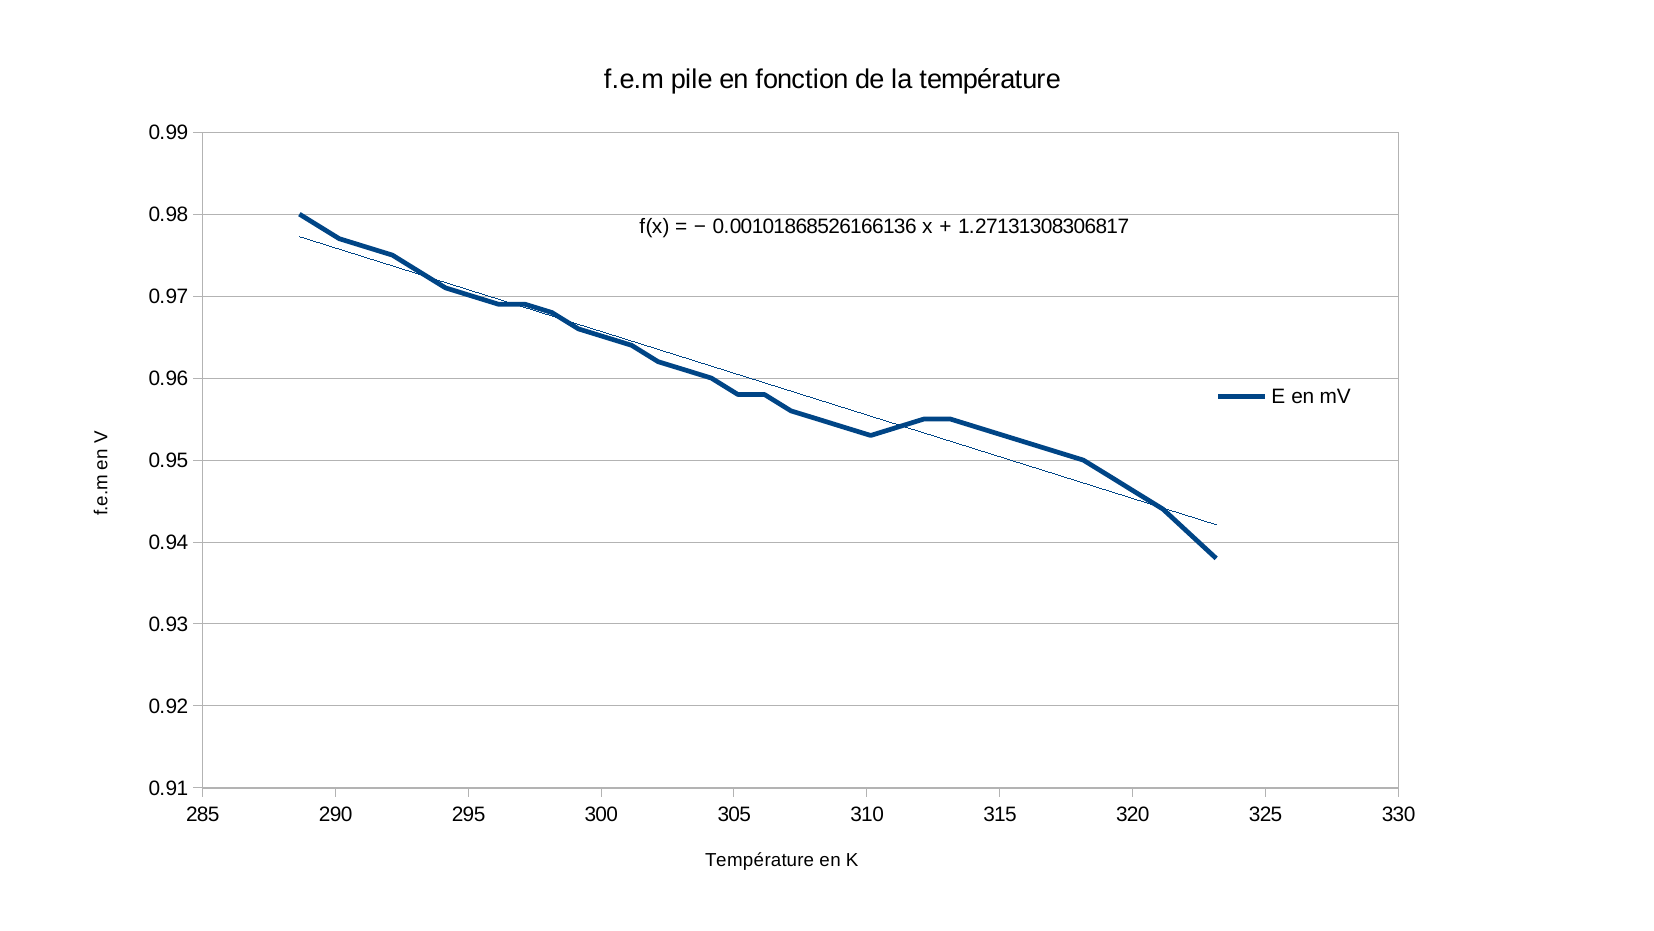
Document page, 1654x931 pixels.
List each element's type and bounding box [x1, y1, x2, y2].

chart [57, 31, 1607, 902]
